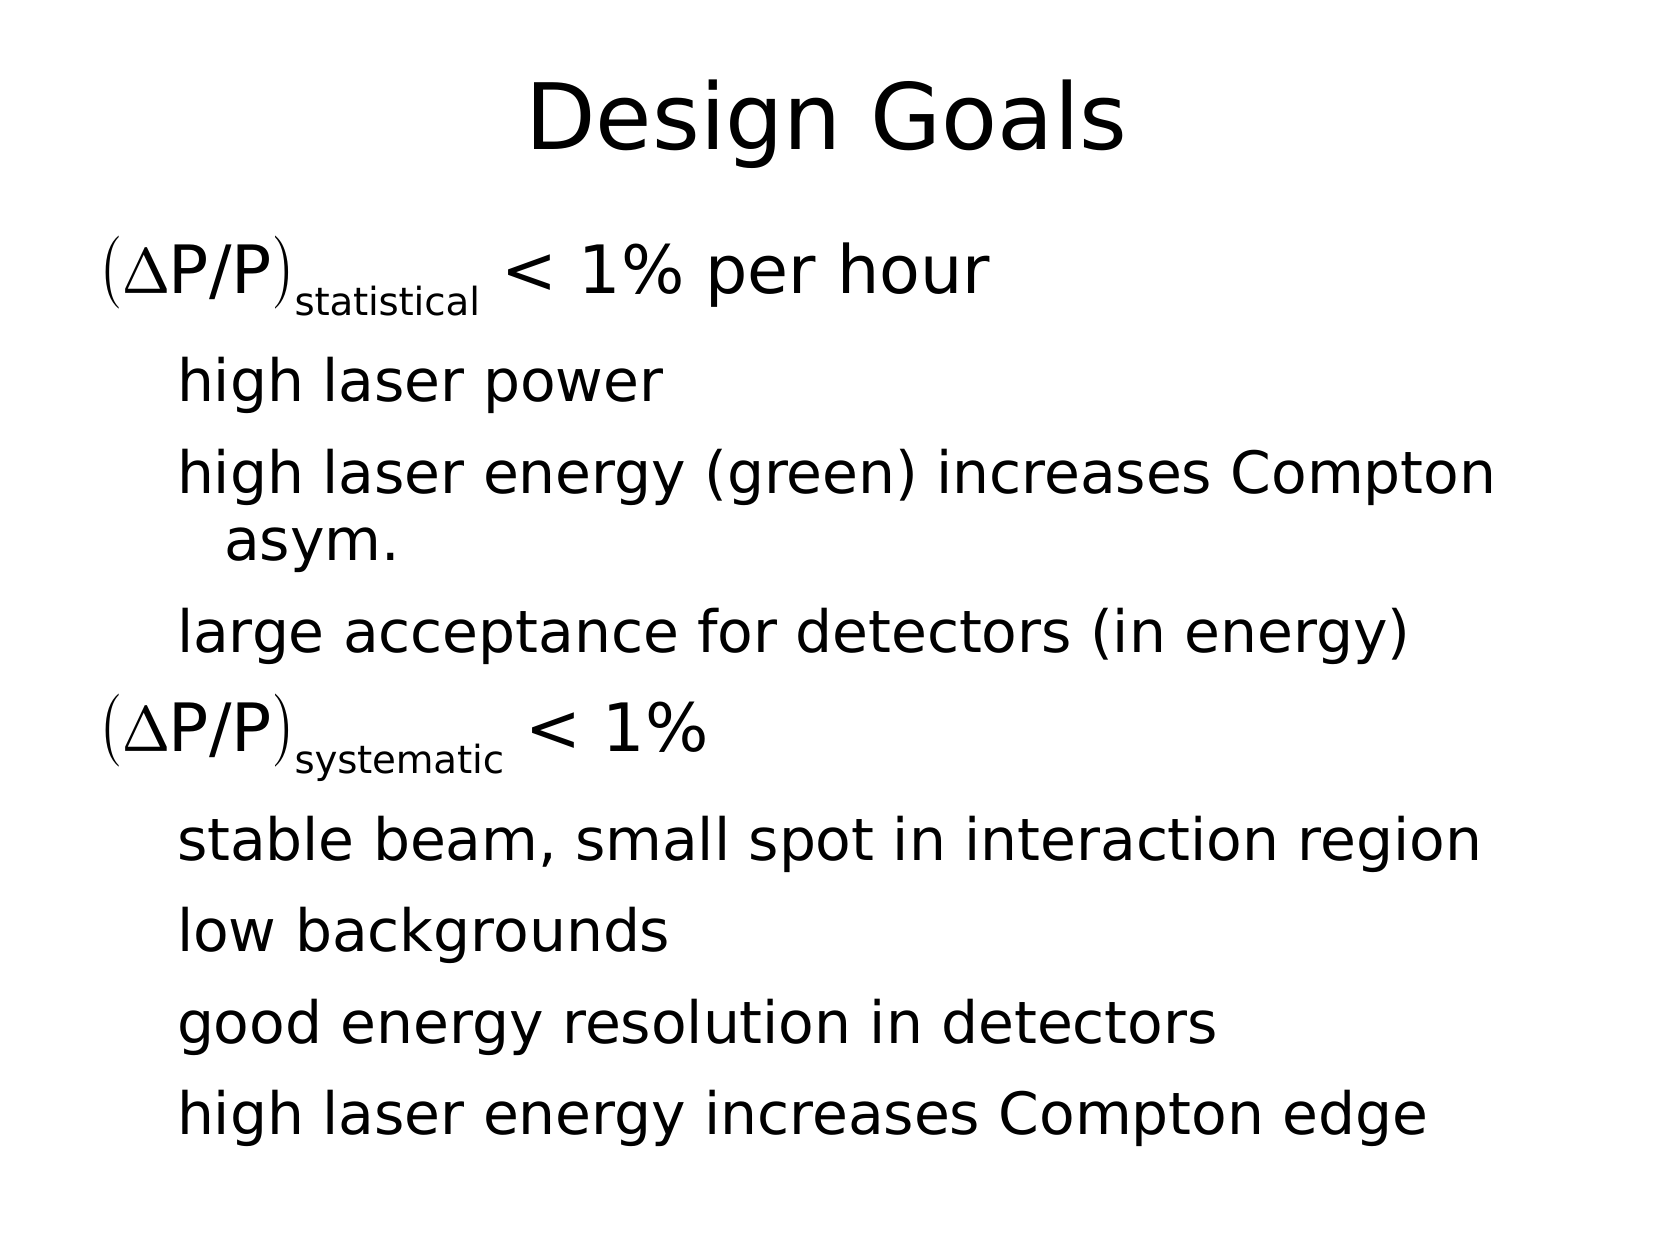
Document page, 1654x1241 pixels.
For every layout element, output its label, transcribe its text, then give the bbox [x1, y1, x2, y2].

title Design Goals [82, 21, 1571, 214]
list (P/P)statistical < 1% per hour high laser power high laser energy (green) increases Compton asym. large acceptance for detectors (in energy) (P/P)systematic < 1% stable beam, small spot in interaction region low backgrounds good energy resolution in detectors high laser energy increases Compton edge [82, 231, 1571, 1148]
